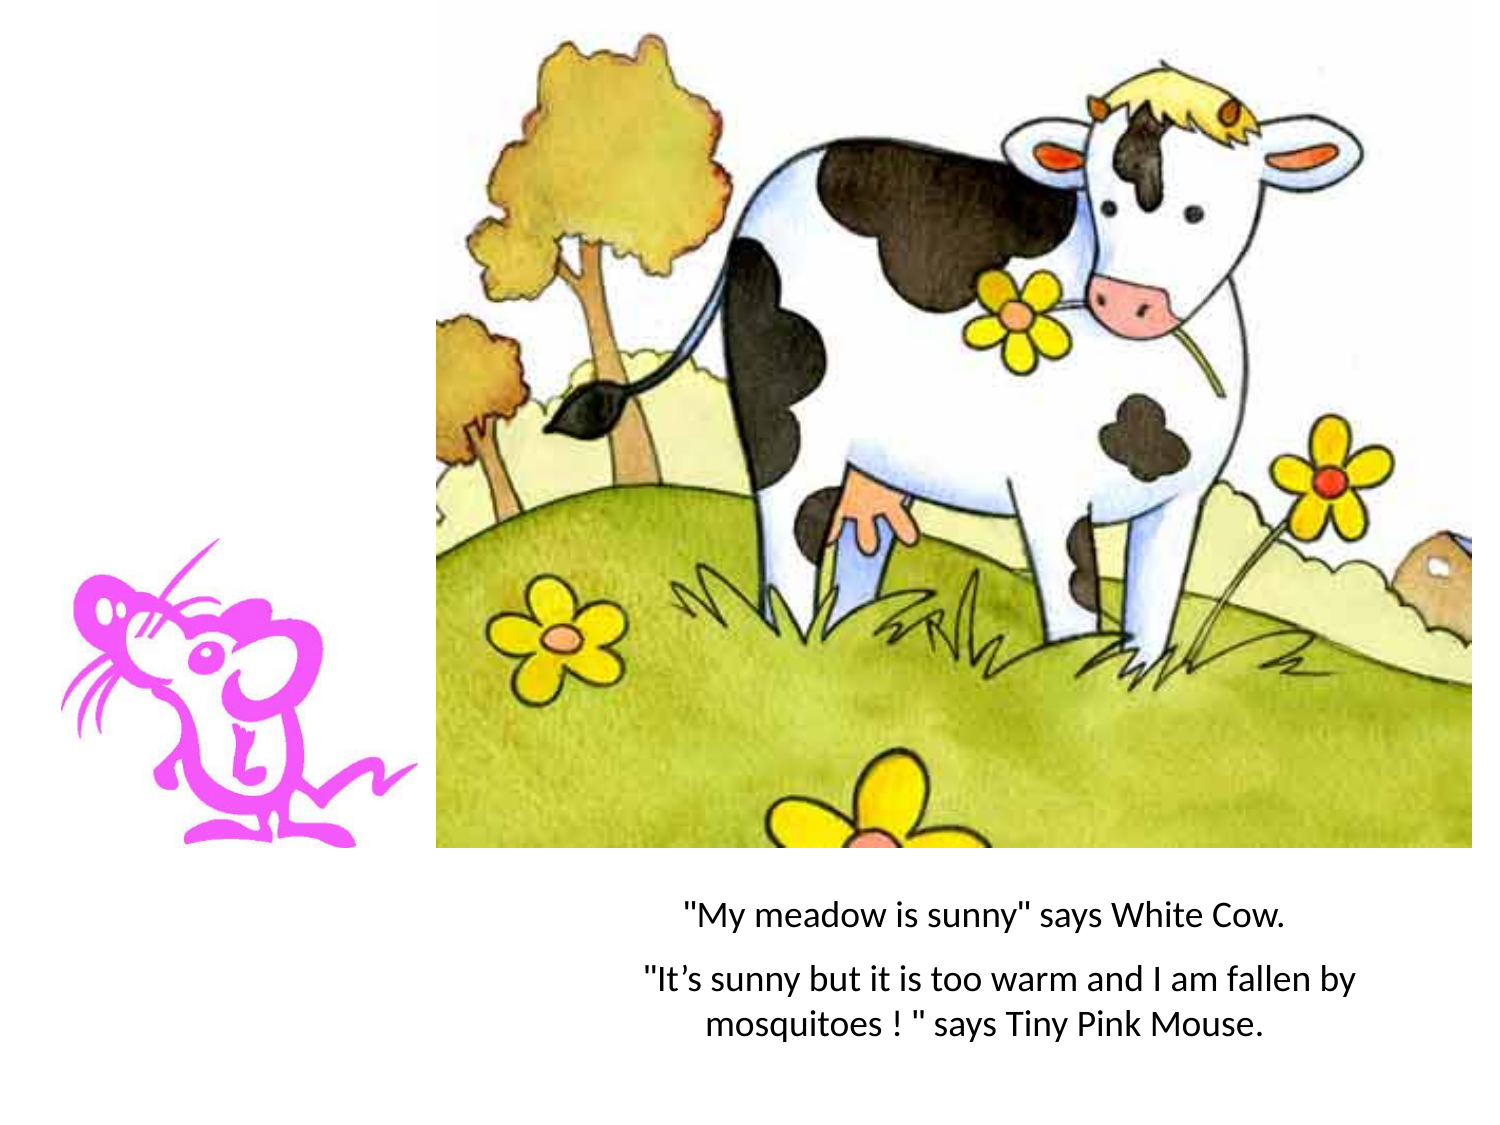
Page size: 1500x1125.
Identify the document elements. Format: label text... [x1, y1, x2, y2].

picture [61, 538, 418, 848]
picture [436, 0, 1472, 848]
text_box "My meadow is sunny" says White Cow. "It’s sunny but it is too warm and I am fallen by mosquitoes ! " says Tiny Pink Mouse. [531, 882, 1438, 1115]
